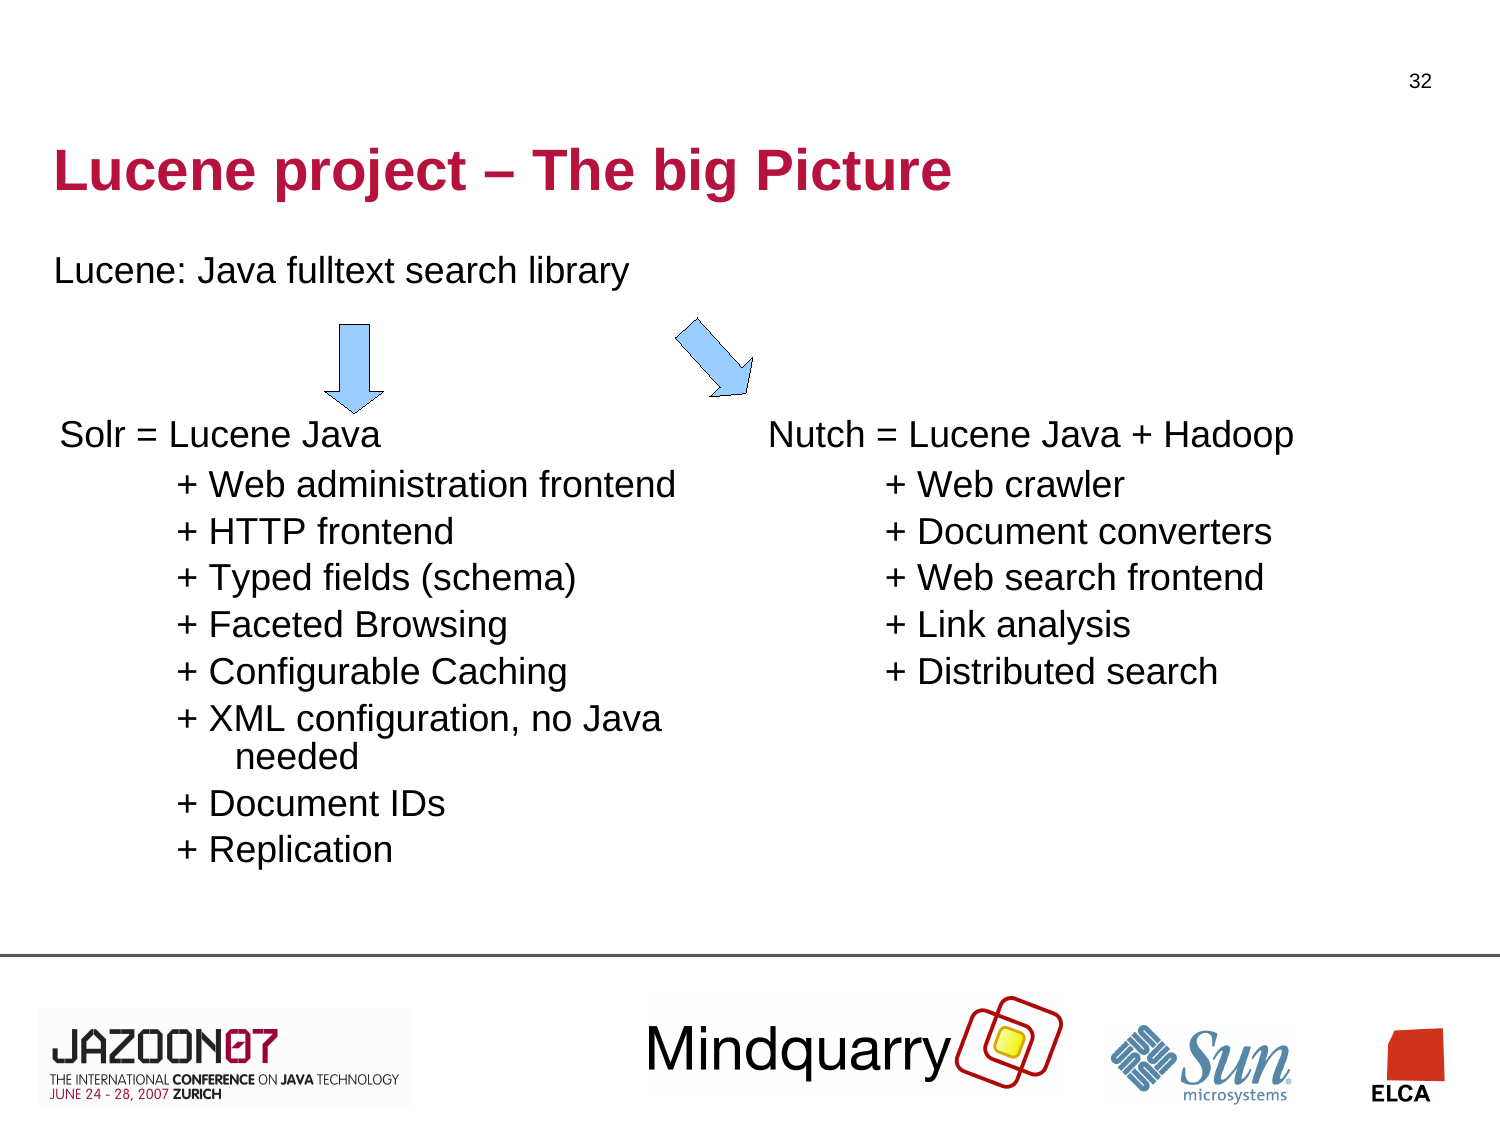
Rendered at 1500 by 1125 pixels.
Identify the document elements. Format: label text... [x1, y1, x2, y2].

list Solr = Lucene Java + Web administration frontend + HTTP frontend + Typed fields (schema) + Faceted Browsing + Configurable Caching + XML configuration, no Java needed + Document IDs + Replication [59, 413, 739, 885]
picture [1107, 1021, 1294, 1107]
text_box [675, 317, 753, 397]
picture [1370, 1025, 1446, 1105]
picture [38, 1007, 413, 1106]
list Nutch = Lucene Java + Hadoop + Web crawler + Document converters + Web search frontend + Link analysis + Distributed search [767, 413, 1477, 886]
picture [649, 996, 1063, 1093]
text_box [324, 324, 384, 414]
title Lucene project – The big Picture [53, 119, 1447, 231]
list Lucene: Java fulltext search library [53, 249, 916, 355]
